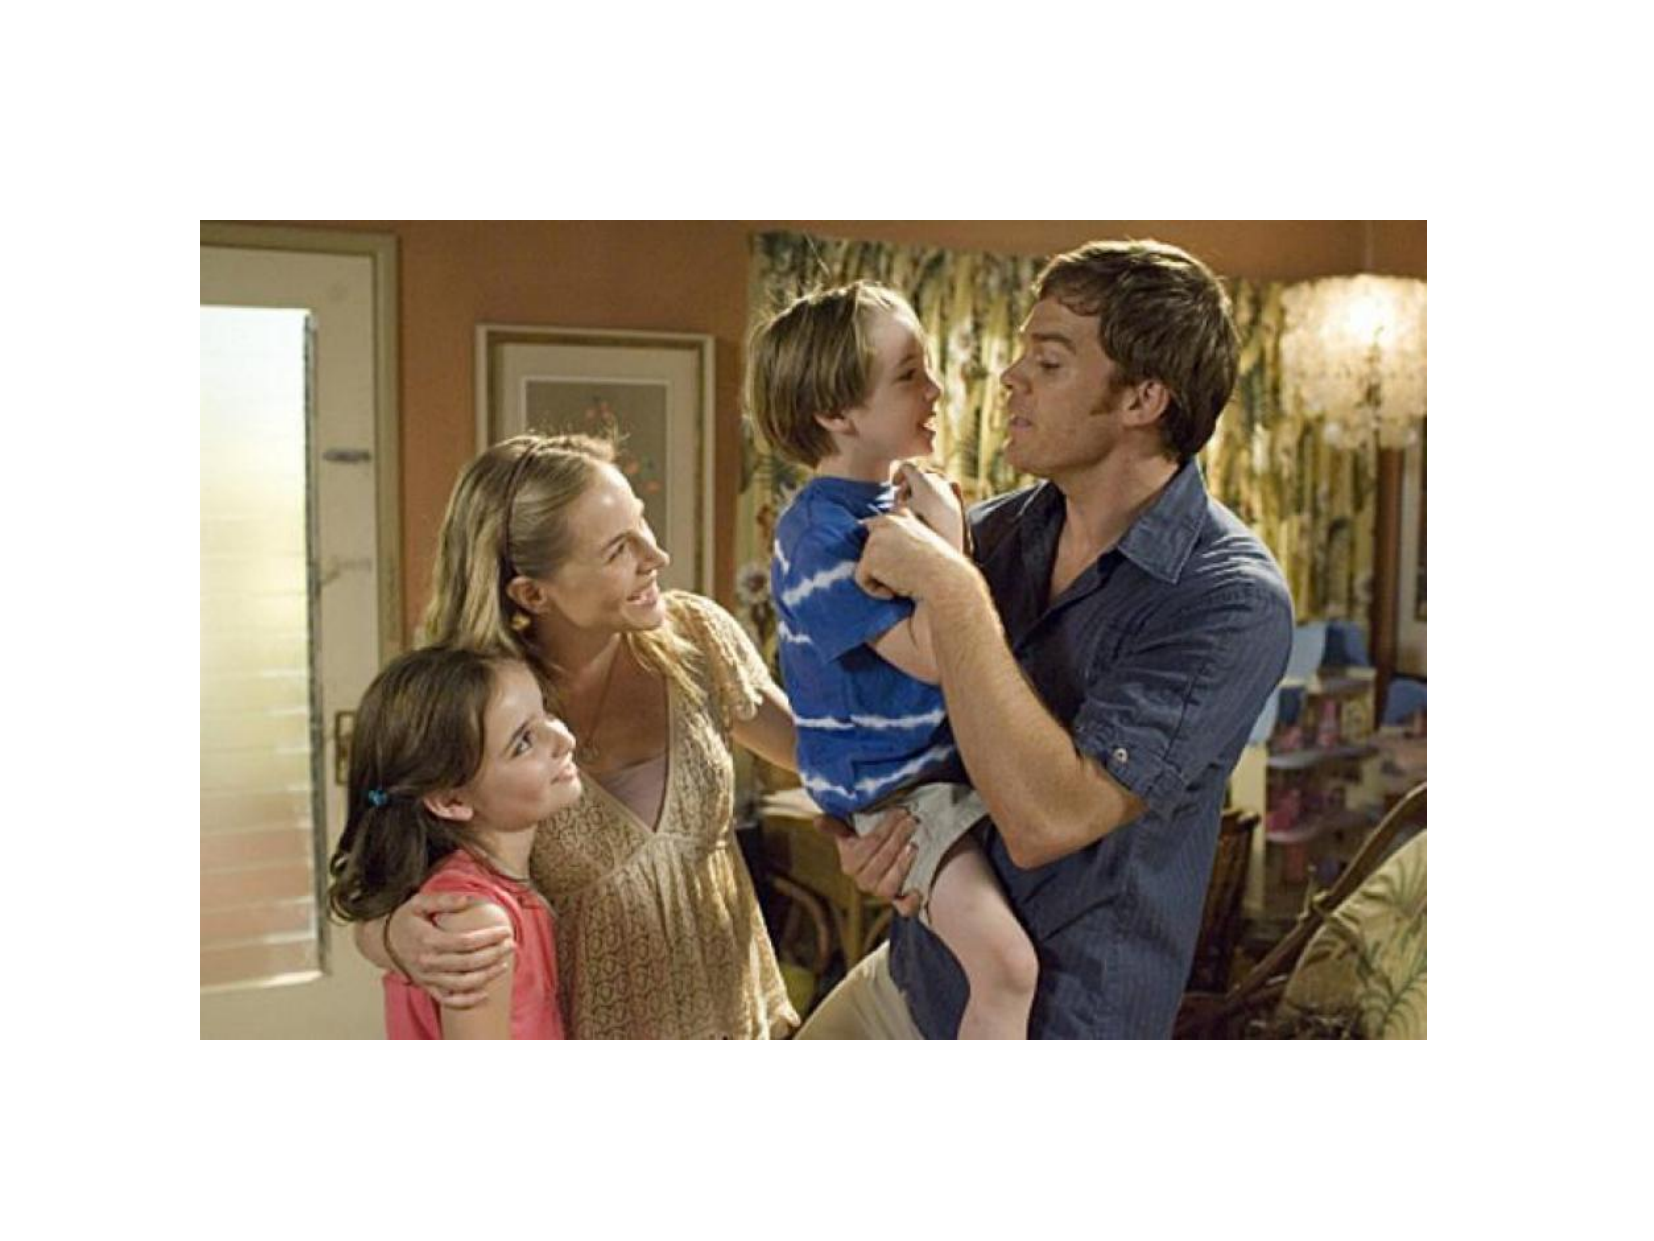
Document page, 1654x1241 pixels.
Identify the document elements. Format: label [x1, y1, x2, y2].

picture [200, 220, 1427, 1040]
